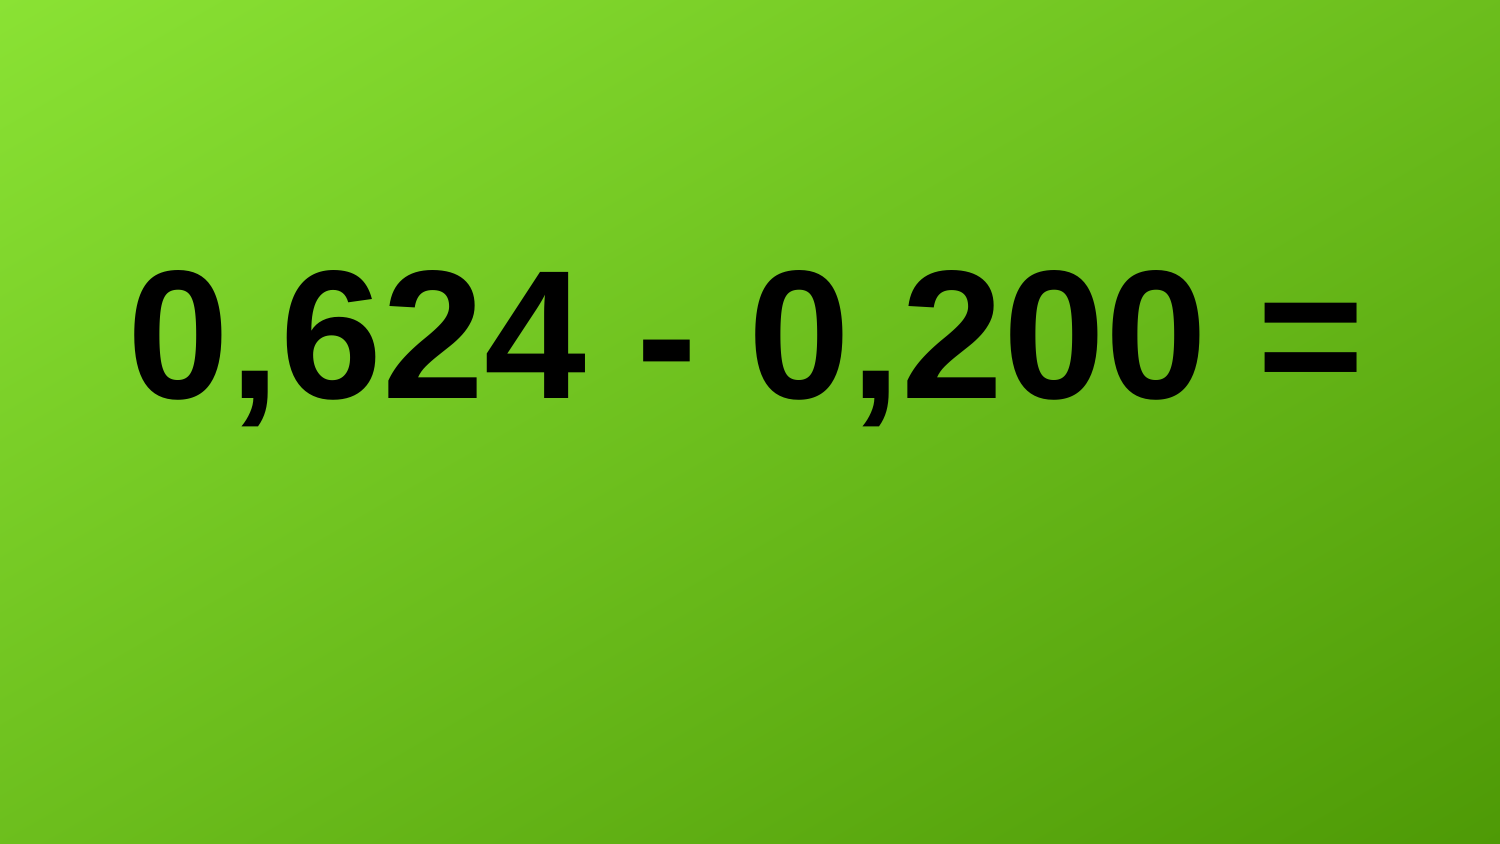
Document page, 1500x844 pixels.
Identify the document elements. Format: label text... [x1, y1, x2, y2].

title 0,624 - 0,200 = [112, 259, 1388, 451]
